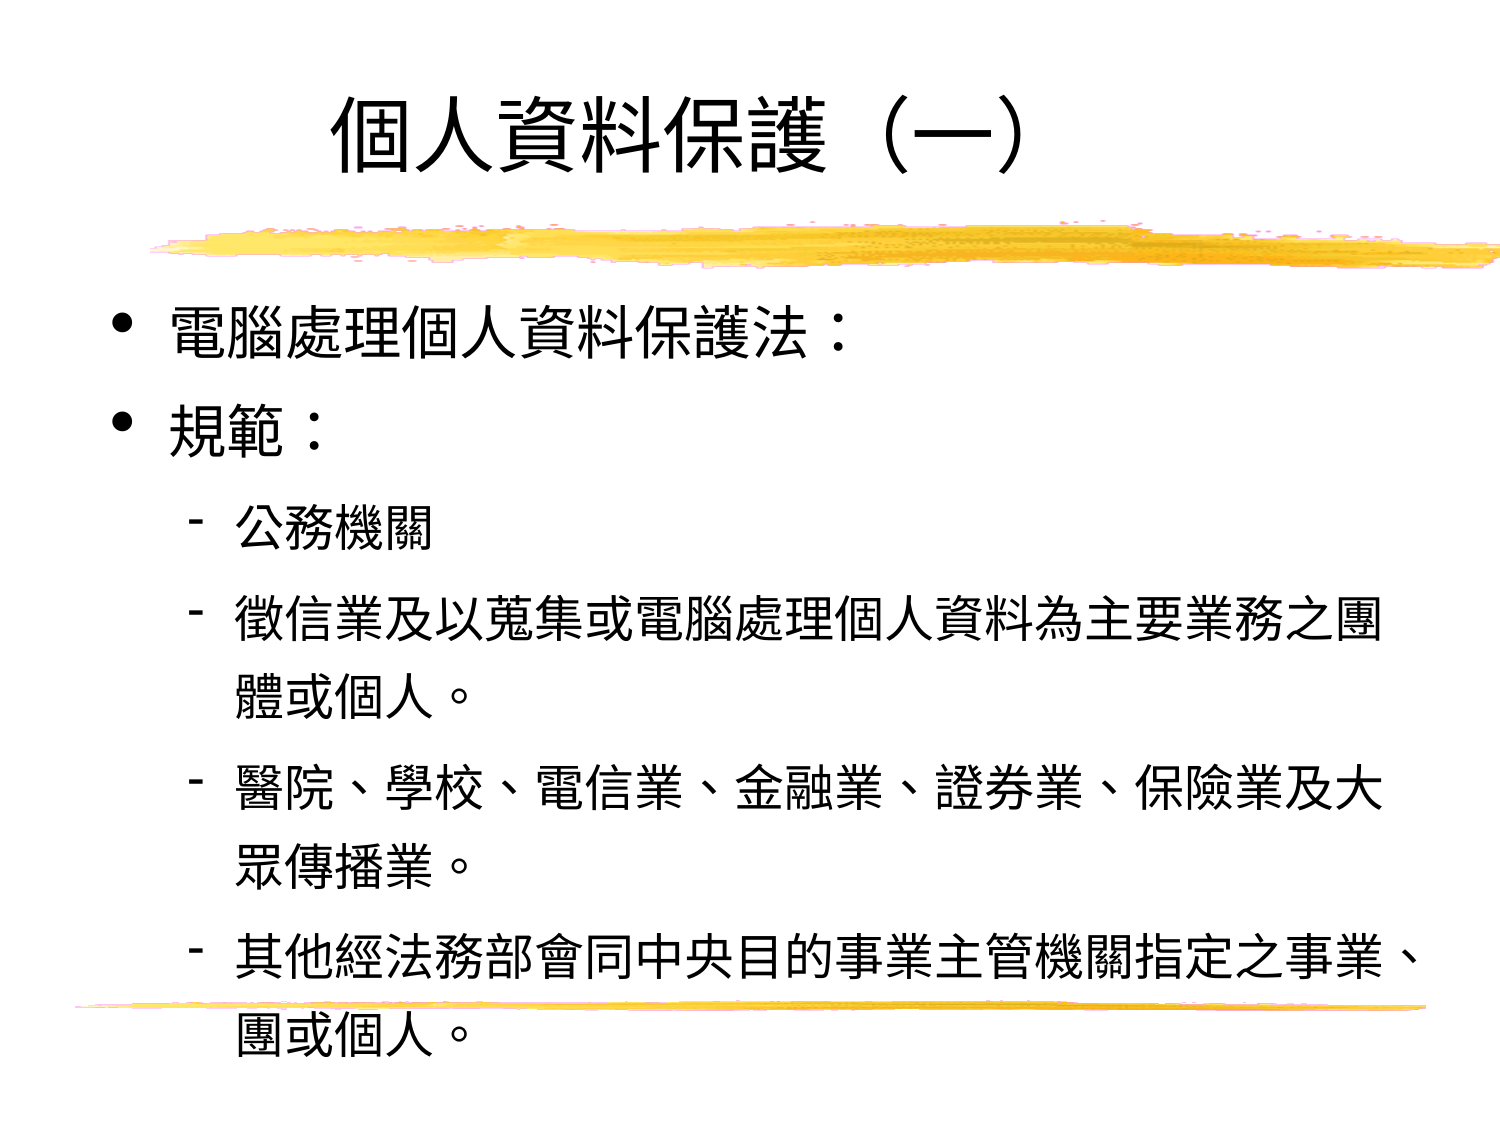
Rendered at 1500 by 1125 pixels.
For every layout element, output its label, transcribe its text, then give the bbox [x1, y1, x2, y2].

picture [75, 999, 1426, 1013]
title 個人資料保護（一） [66, 30, 1342, 231]
list 電腦處理個人資料保護法： 規範： 公務機關 徵信業及以蒐集或電腦處理個人資料為主要業務之團體或個人。 醫院、學校、電信業、金融業、證券業、保險業及大眾傳播業。 其他經法務部會同中央目的事業主管機關指定之事業、團或個人。 [112, 287, 1388, 963]
picture [150, 215, 1500, 279]
